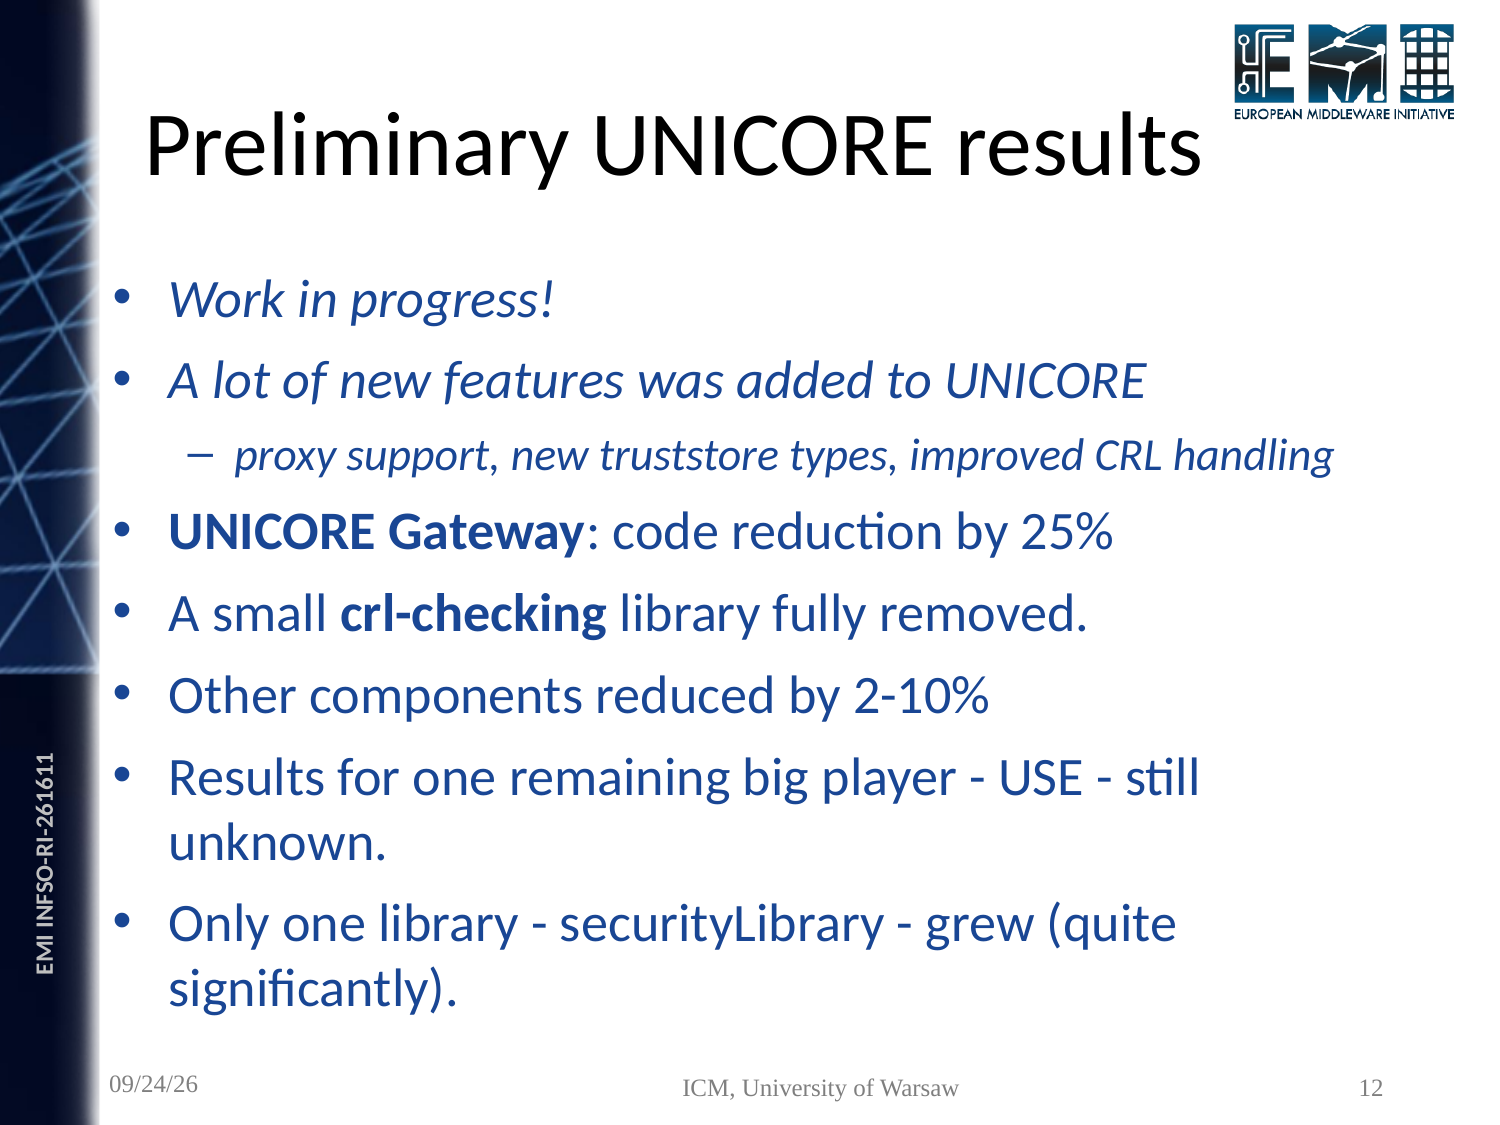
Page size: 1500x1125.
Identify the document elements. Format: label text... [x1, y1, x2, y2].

picture [0, 0, 111, 1125]
list Work in progress! A lot of new features was added to UNICORE proxy support, new truststore types, improved CRL handling UNICORE Gateway: code reduction by 25% A small crl-checking library fully removed. Other components reduced by 2-10% Results for one remaining big player - USE - still unknown. Only one library - securityLibrary - grew (quite significantly). [112, 263, 1425, 1073]
title Preliminary UNICORE results [112, 28, 1238, 249]
picture [1185, 8, 1500, 140]
